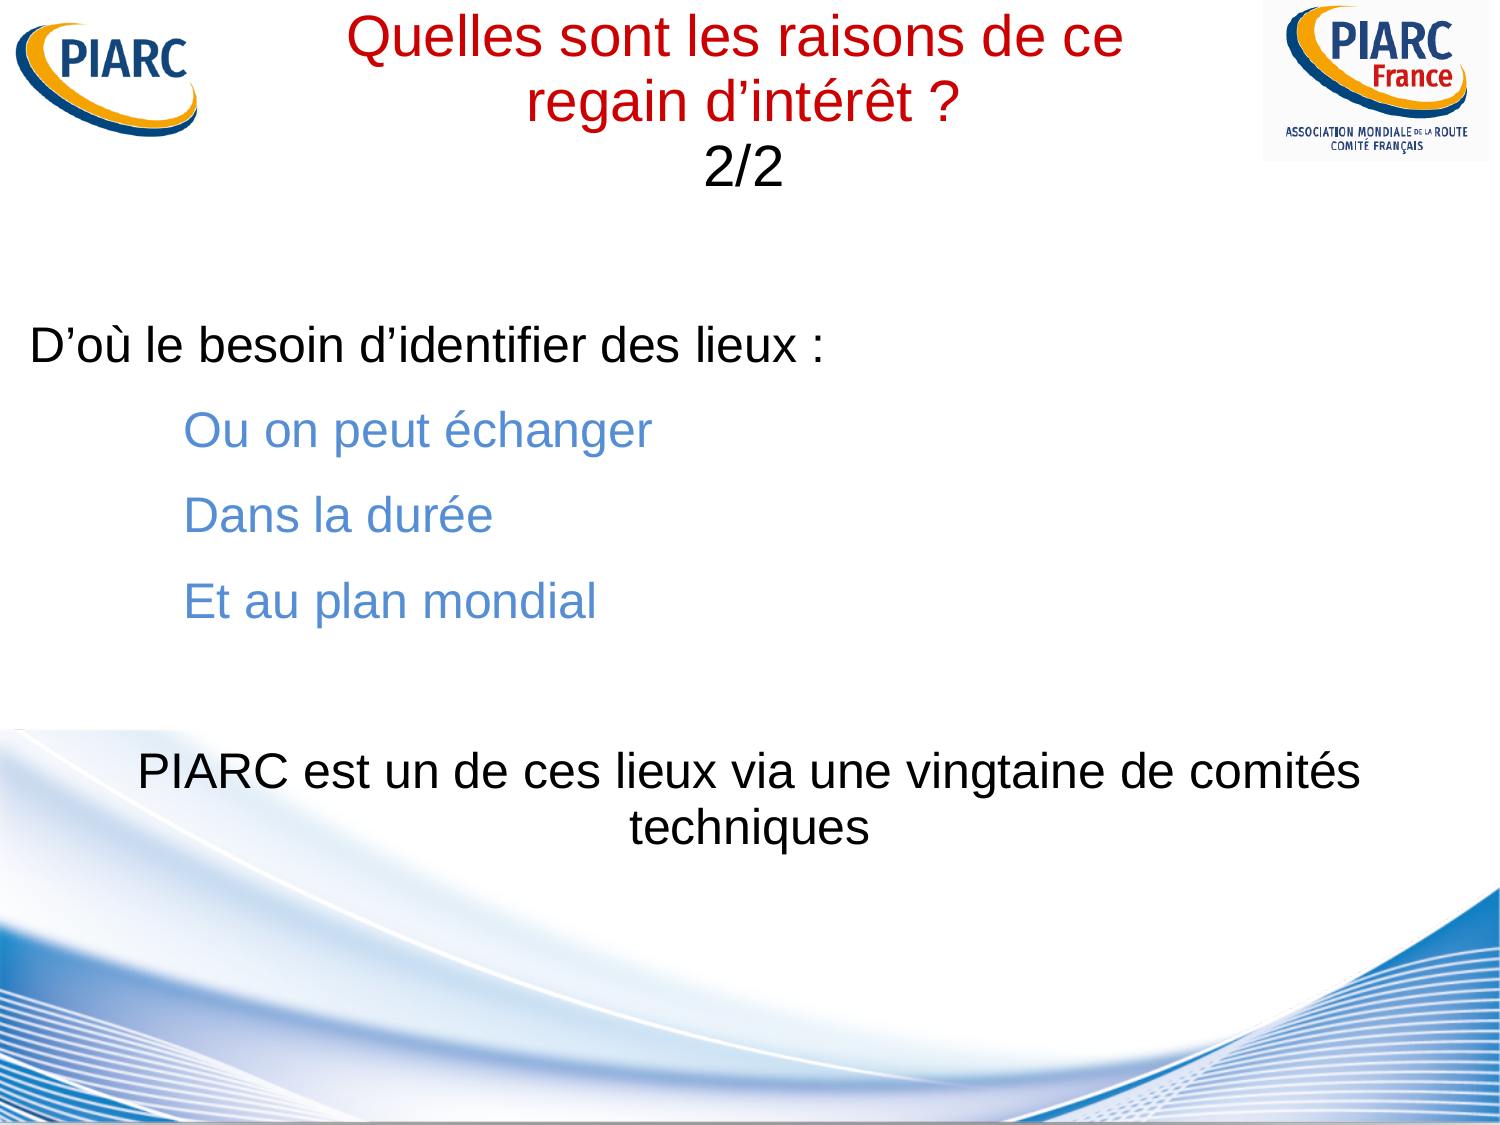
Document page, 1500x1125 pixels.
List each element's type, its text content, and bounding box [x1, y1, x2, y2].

title Quelles sont les raisons de ce regain d’intérêt ? 2/2 [194, 3, 1294, 199]
picture [1263, 0, 1489, 161]
picture [0, 708, 1500, 1125]
picture [0, 0, 237, 184]
list D’où le besoin d’identifier des lieux : Ou on peut échanger Dans la durée Et au plan mondial PIARC est un de ces lieux via une vingtaine de comités techniques [29, 231, 1471, 1005]
